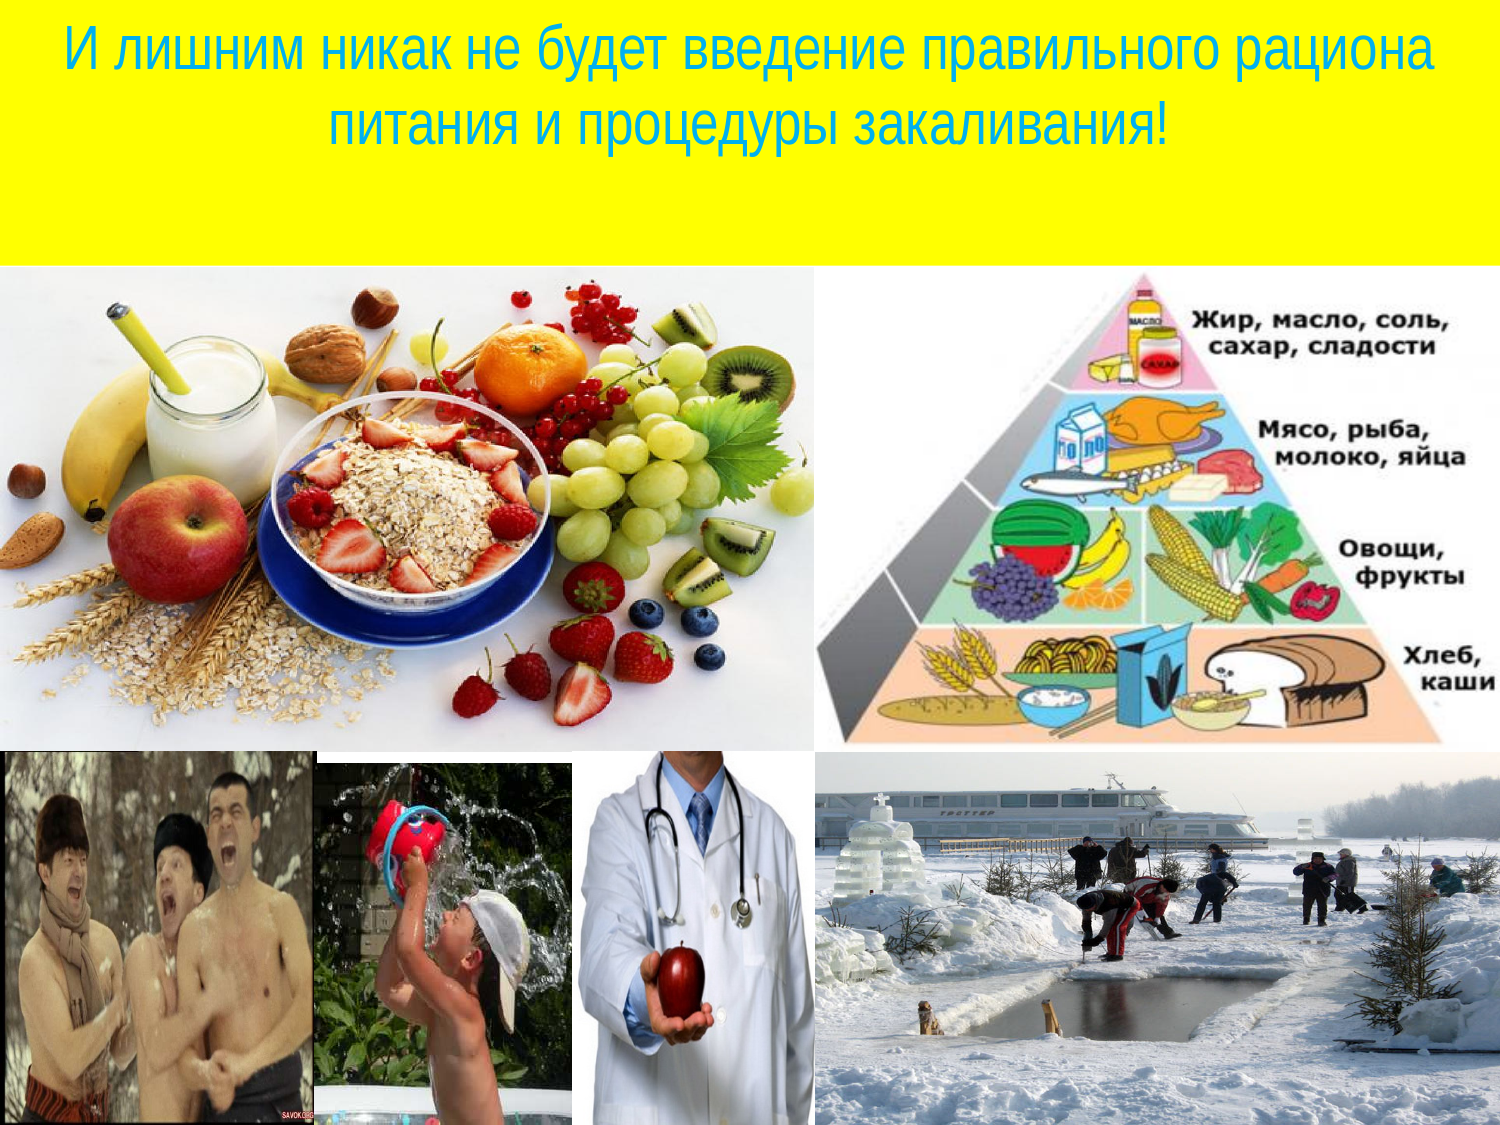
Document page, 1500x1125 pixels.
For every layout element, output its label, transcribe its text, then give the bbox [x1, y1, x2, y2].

title И лишним никак не будет введение правильного рациона питания и процедуры закаливания! [0, 0, 1500, 266]
picture [0, 267, 1500, 1125]
